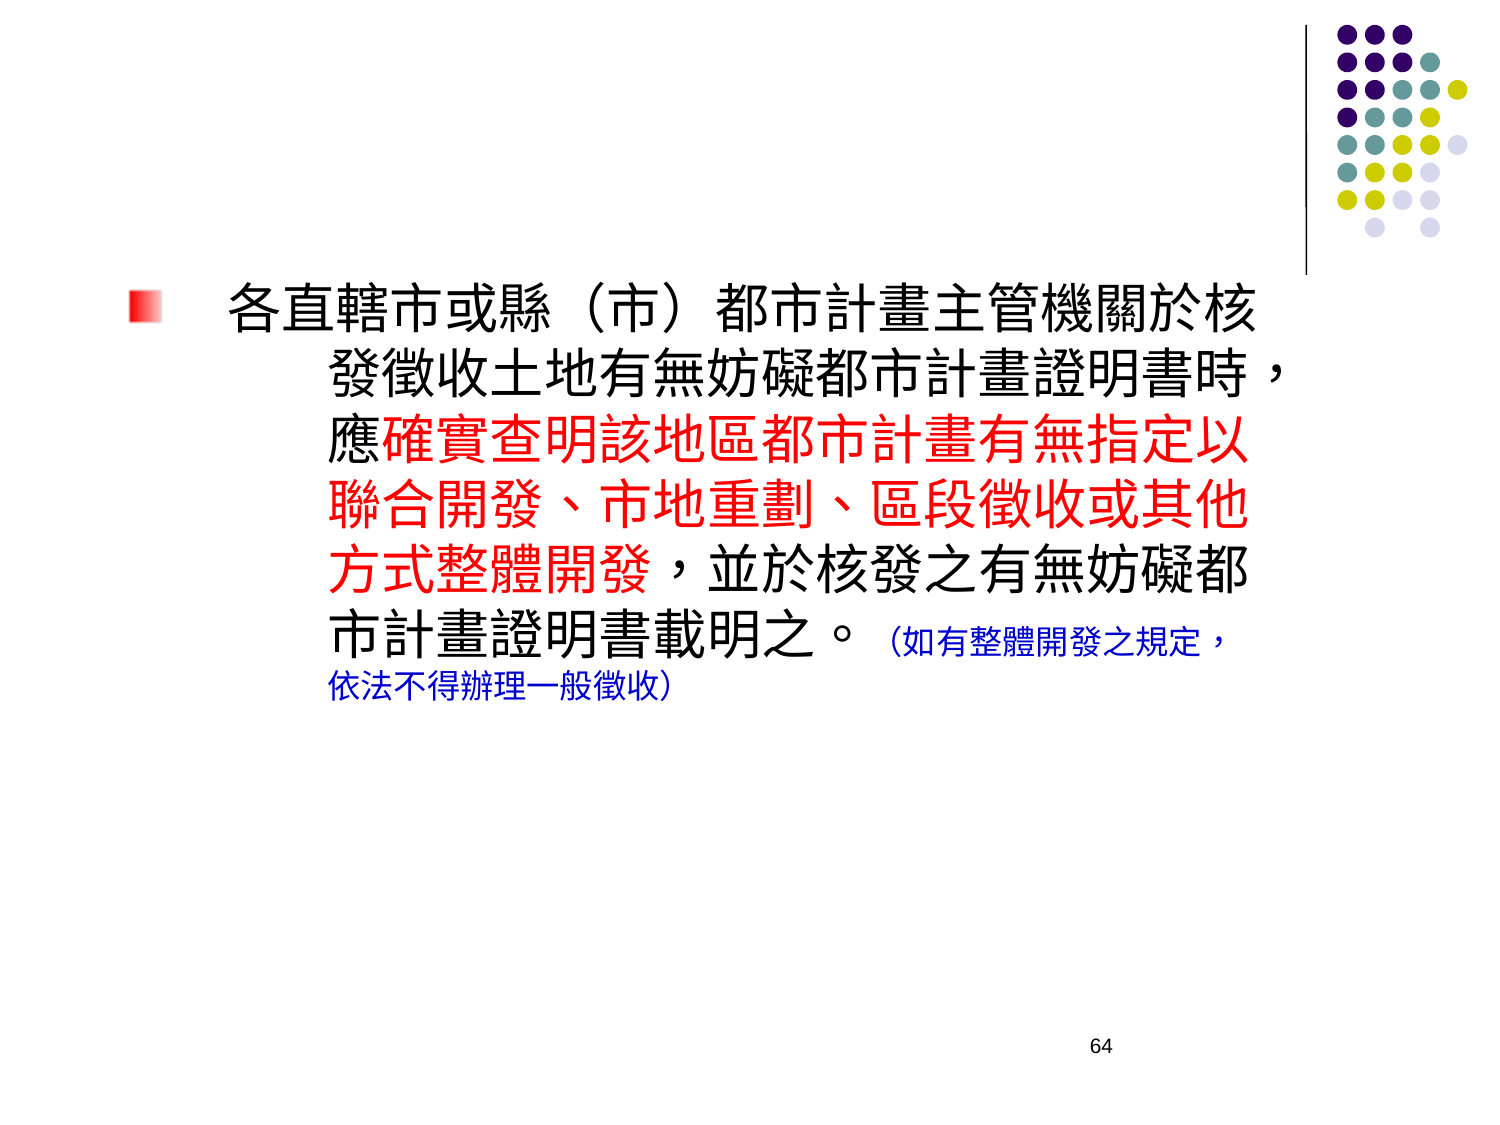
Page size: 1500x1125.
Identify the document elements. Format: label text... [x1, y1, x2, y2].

text_box [1074, 1025, 1426, 1101]
list 各直轄市或縣（市）都市計畫主管機關於核發徵收土地有無妨礙都市計畫證明書時，應確實查明該地區都市計畫有無指定以聯合開發、市地重劃、區段徵收或其他方式整體開發，並於核發之有無妨礙都市計畫證明書載明之。（如有整體開發之規定，依法不得辦理一般徵收） [112, 267, 1282, 1006]
